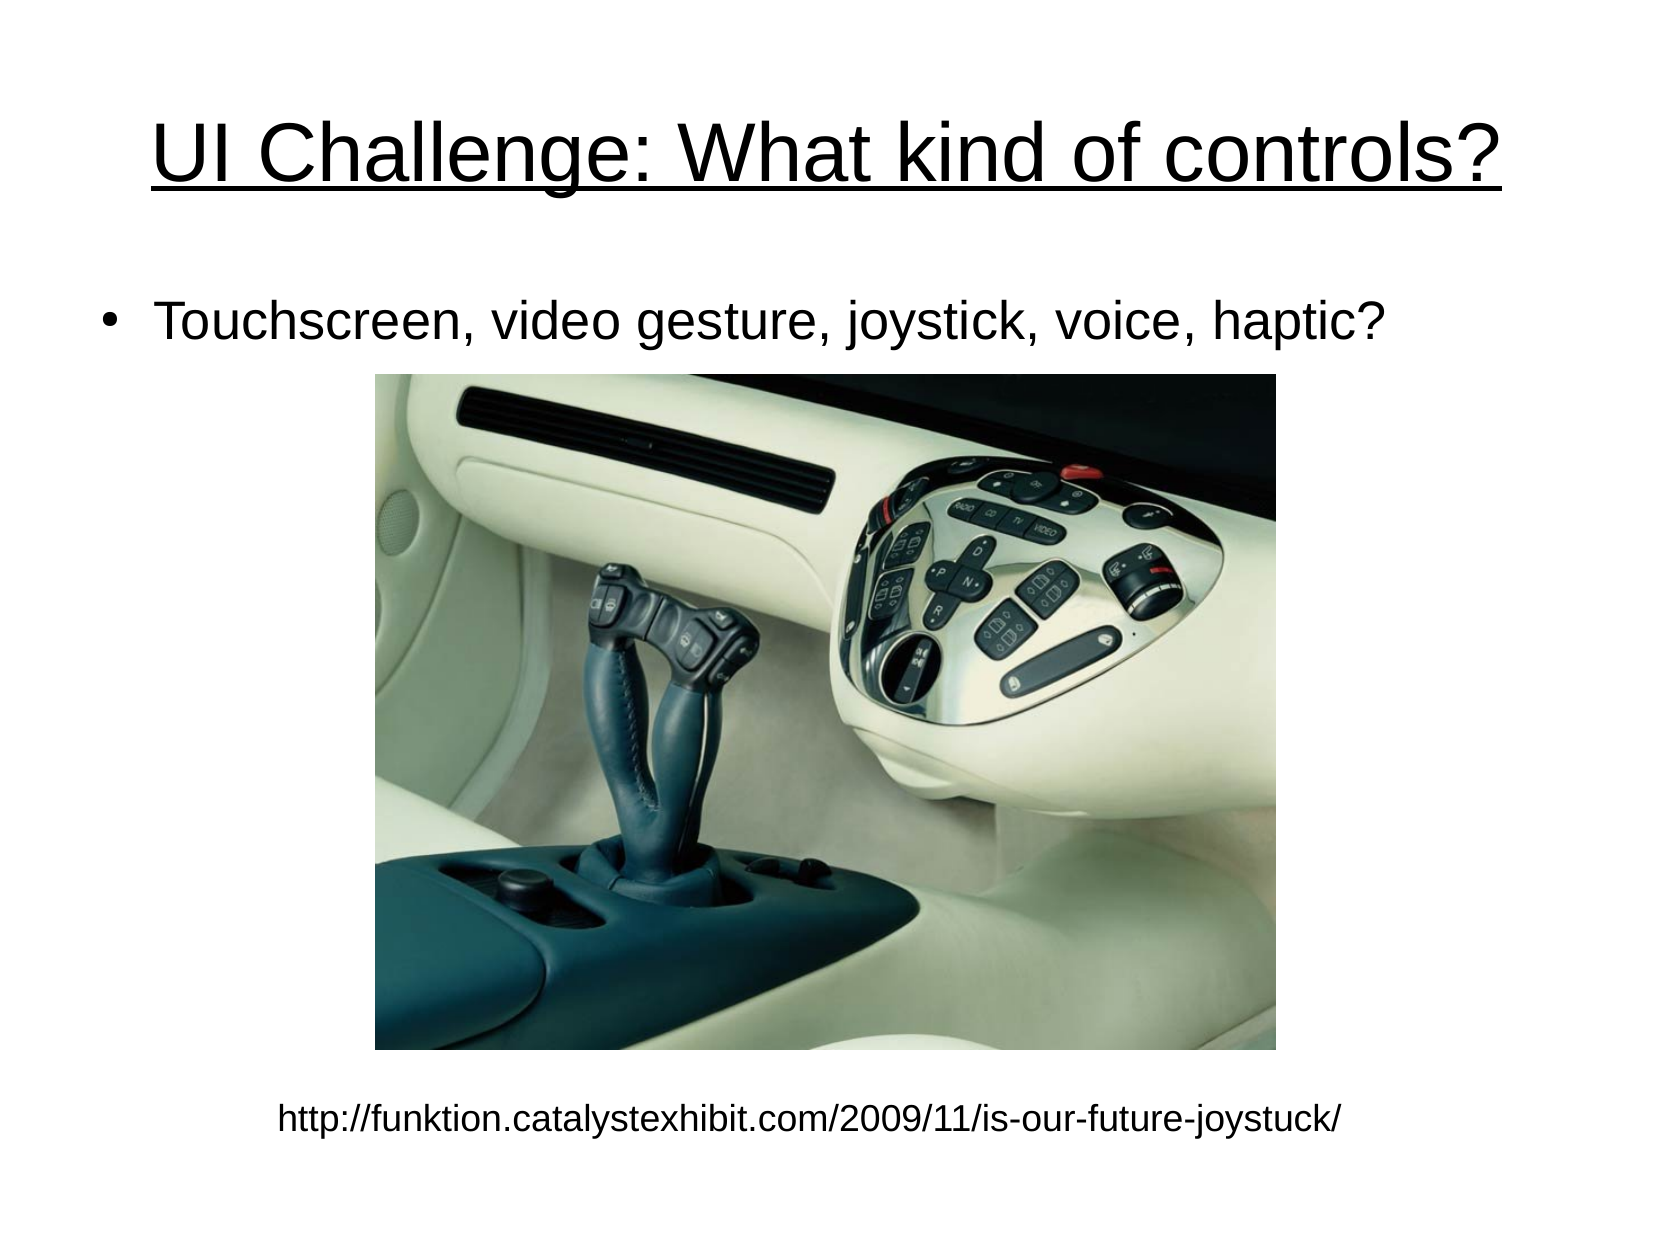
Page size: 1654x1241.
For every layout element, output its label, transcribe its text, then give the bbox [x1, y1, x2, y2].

list Touchscreen, video gesture, joystick, voice, haptic? [82, 290, 1571, 1109]
title UI Challenge: What kind of controls? [82, 49, 1571, 257]
text_box http://funktion.catalystexhibit.com/2009/11/is-our-future-joystuck/ [262, 1089, 1359, 1147]
picture [375, 374, 1276, 1051]
